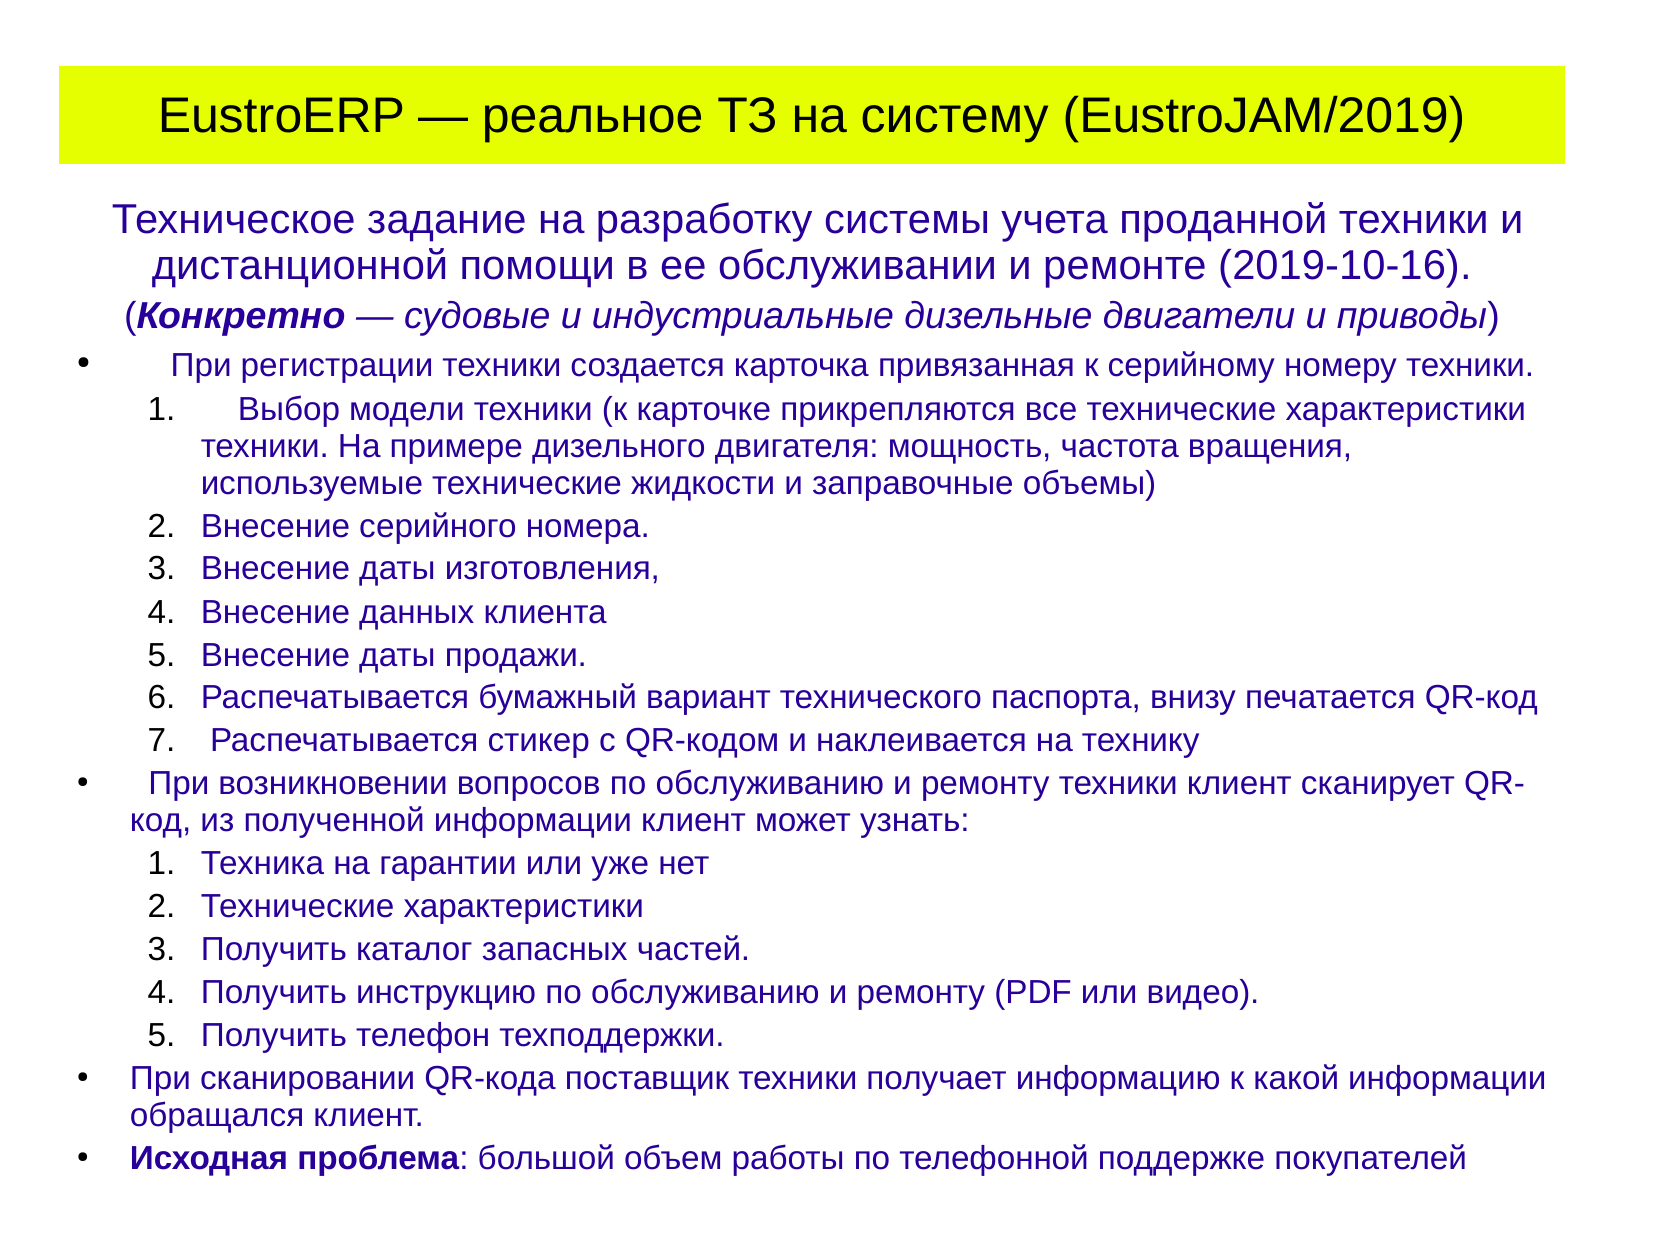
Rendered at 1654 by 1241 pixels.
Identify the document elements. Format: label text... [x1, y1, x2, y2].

title EustroERP — реальное ТЗ на систему (EustroJAM/2019) [59, 65, 1566, 164]
list Техническое задание на разработку системы учета проданной техники и дистанционной помощи в ее обслуживании и ремонте (2019-10-16). (Конкретно — судовые и индустриальные дизельные двигатели и приводы) При регистрации техники создается карточка привязанная к серийному номеру техники. Выбор модели техники (к карточке прикрепляются все технические характеристики техники. На примере дизельного двигателя: мощность, частота вращения, используемые технические жидкости и заправочные объемы) Внесение серийного номера. Внесение даты изготовления, Внесение данных клиента Внесение даты продажи. Распечатывается бумажный вариант технического паспорта, внизу печатается QR-код Распечатывается стикер с QR-кодом и наклеивается на технику При возникновении вопросов по обслуживанию и ремонту техники клиент сканирует QR-код, из полученной информации клиент может узнать: Техника на гарантии или уже нет Технические характеристики Получить каталог запасных частей. Получить инструкцию по обслуживанию и ремонту (PDF или видео). Получить телефон техподдержки. При сканировании QR-кода поставщик техники получает информацию к какой информации обращался клиент. Исходная проблема: большой объем работы по телефонной поддержке покупателей [59, 195, 1565, 1211]
